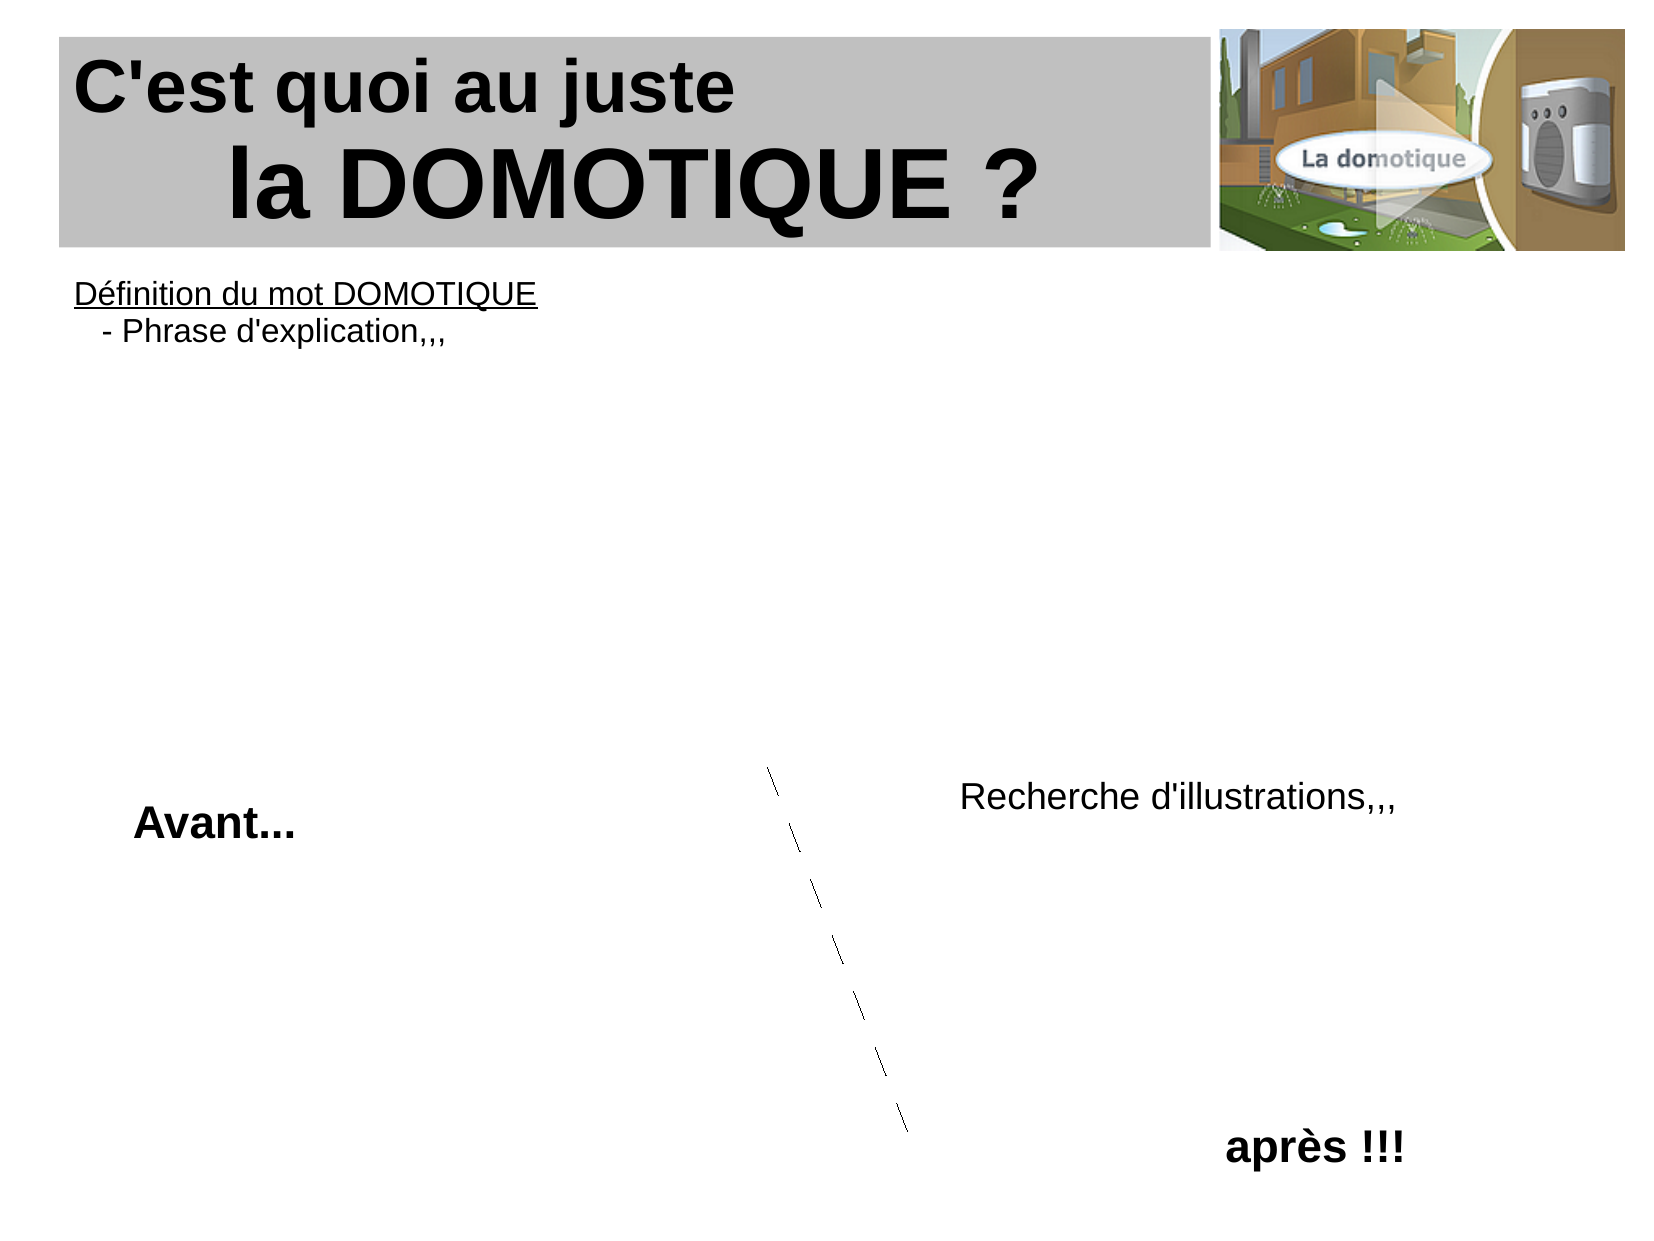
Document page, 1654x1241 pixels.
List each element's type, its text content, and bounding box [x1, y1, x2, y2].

text_box Définition du mot DOMOTIQUE - Phrase d'explication,,, [59, 267, 1152, 414]
text_box après !!! [1210, 1114, 1625, 1182]
text_box Recherche d'illustrations,,, [944, 767, 1536, 825]
picture [1219, 29, 1625, 251]
text_box Avant... [118, 789, 384, 857]
text_box C'est quoi au juste la DOMOTIQUE ? [59, 36, 1211, 248]
